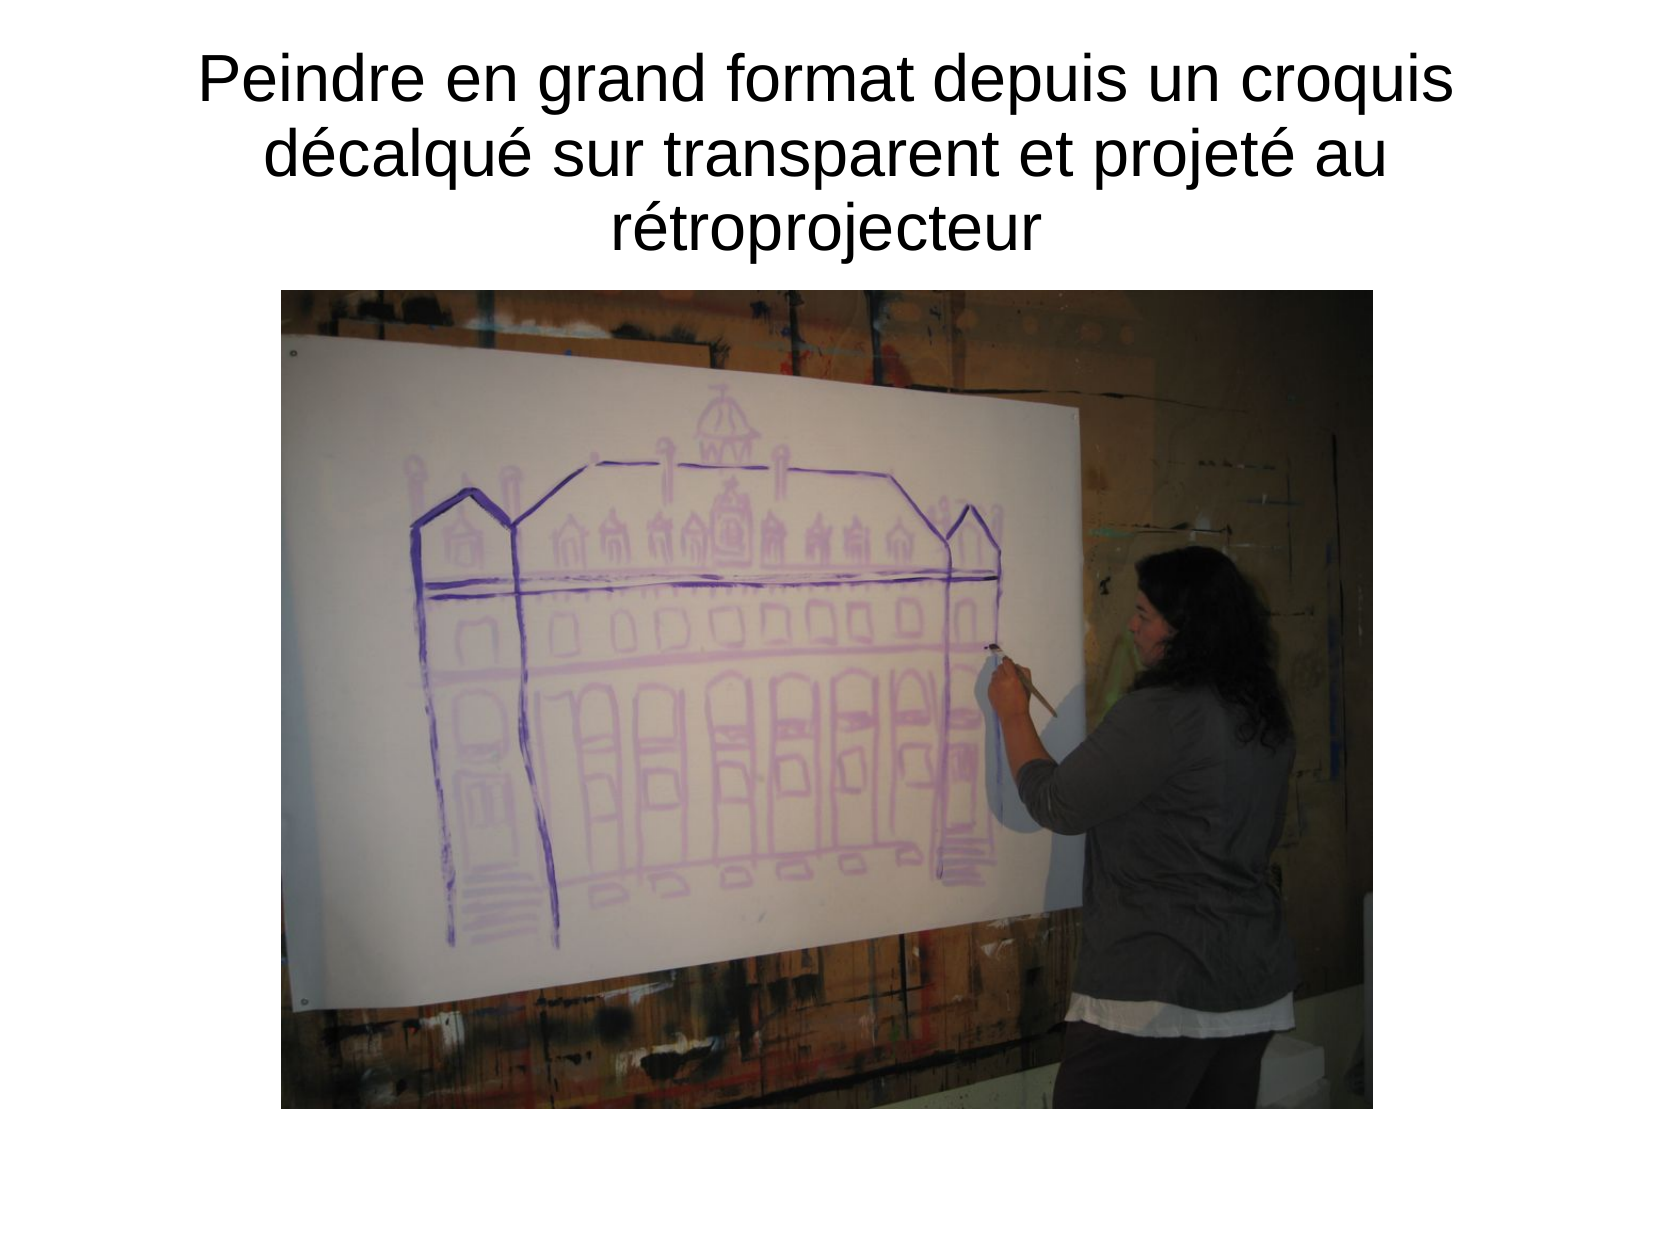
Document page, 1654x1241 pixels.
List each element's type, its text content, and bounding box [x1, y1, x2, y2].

title Peindre en grand format depuis un croquis décalqué sur transparent et projeté au rétroprojecteur [82, 40, 1571, 266]
picture [281, 290, 1373, 1109]
